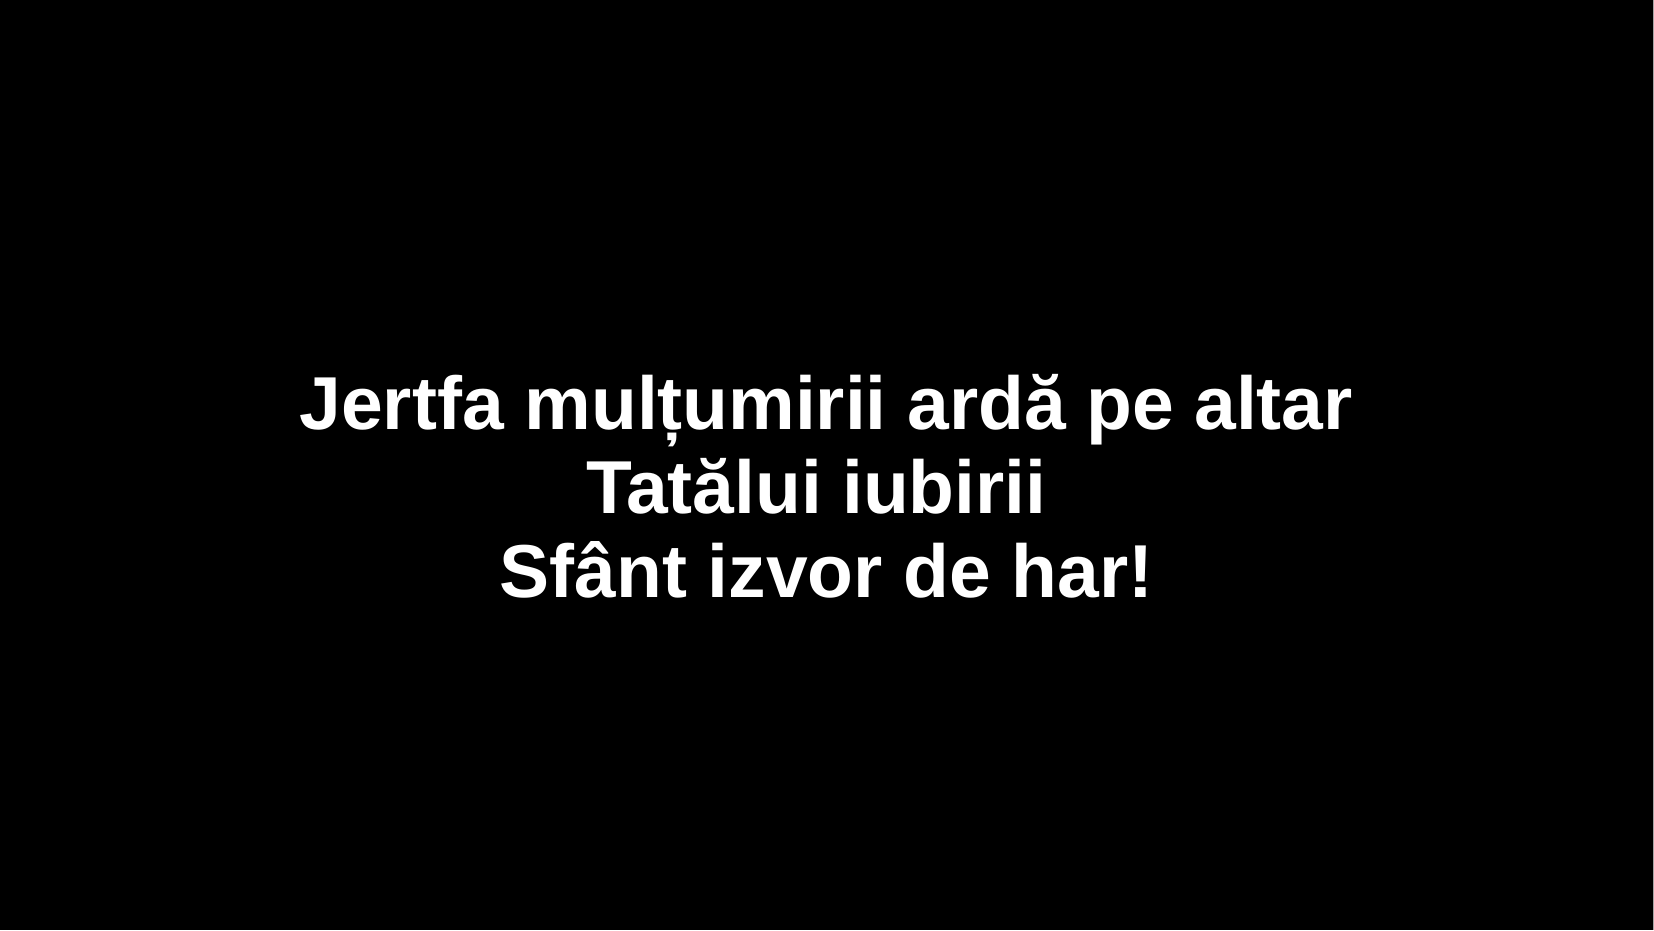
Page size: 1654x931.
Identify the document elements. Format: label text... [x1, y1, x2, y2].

text_box Jertfa mulțumirii ardă pe altar Tatălui iubirii Sfânt izvor de har! [82, 109, 1571, 866]
